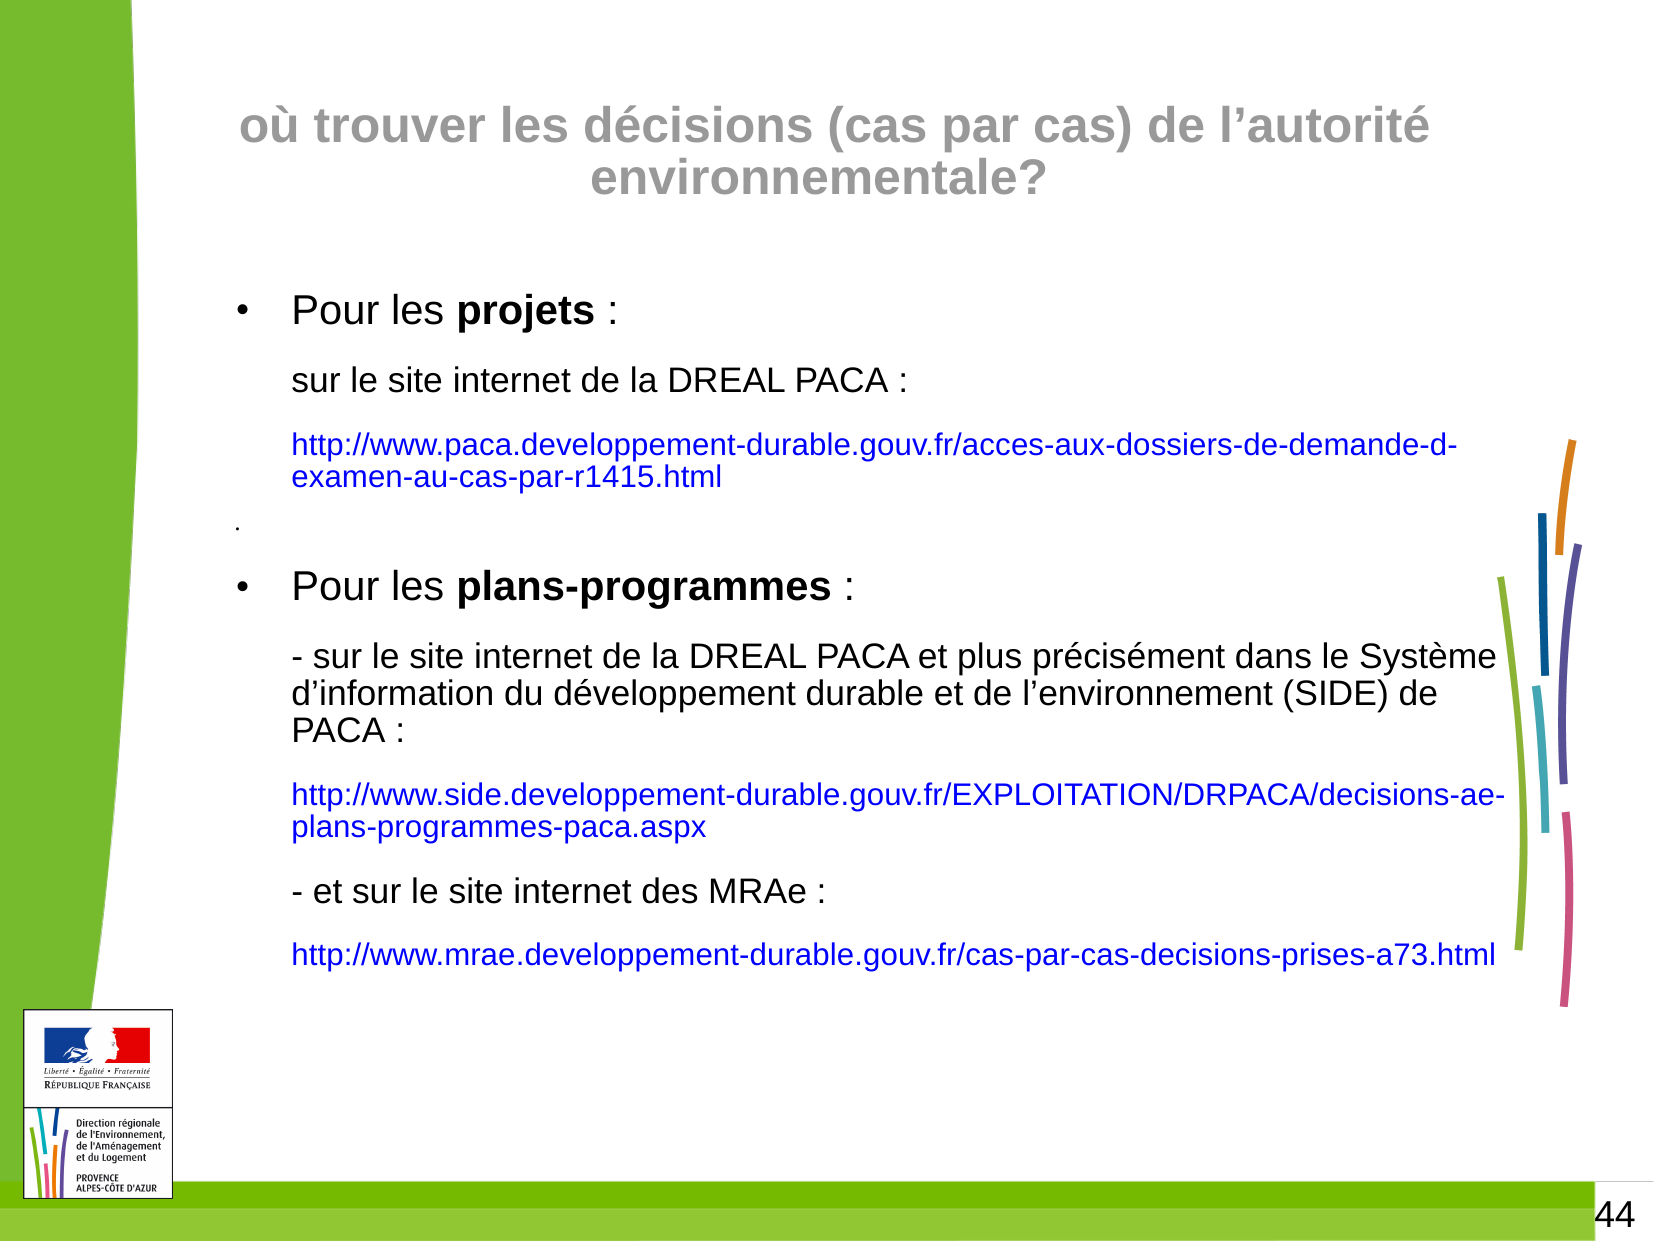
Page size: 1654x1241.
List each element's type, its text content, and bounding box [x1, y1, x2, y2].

list Pour les projets : sur le site internet de la DREAL PACA : http://www.paca.developpement-durable.gouv.fr/acces-aux-dossiers-de-demande-d-examen-au-cas-par-r1415.html Pour les plans-programmes : - sur le site internet de la DREAL PACA et plus précisément dans le Système d’information du développement durable et de l’environnement (SIDE) de PACA : http://www.side.developpement-durable.gouv.fr/EXPLOITATION/DRPACA/decisions-ae-plans-programmes-paca.aspx - et sur le site internet des MRAe : http://www.mrae.developpement-durable.gouv.fr/cas-par-cas-decisions-prises-a73.html [179, 290, 1509, 1010]
title où trouver les décisions (cas par cas) de l’autorité environnementale? [82, 49, 1571, 257]
picture [0, 0, 1654, 1241]
